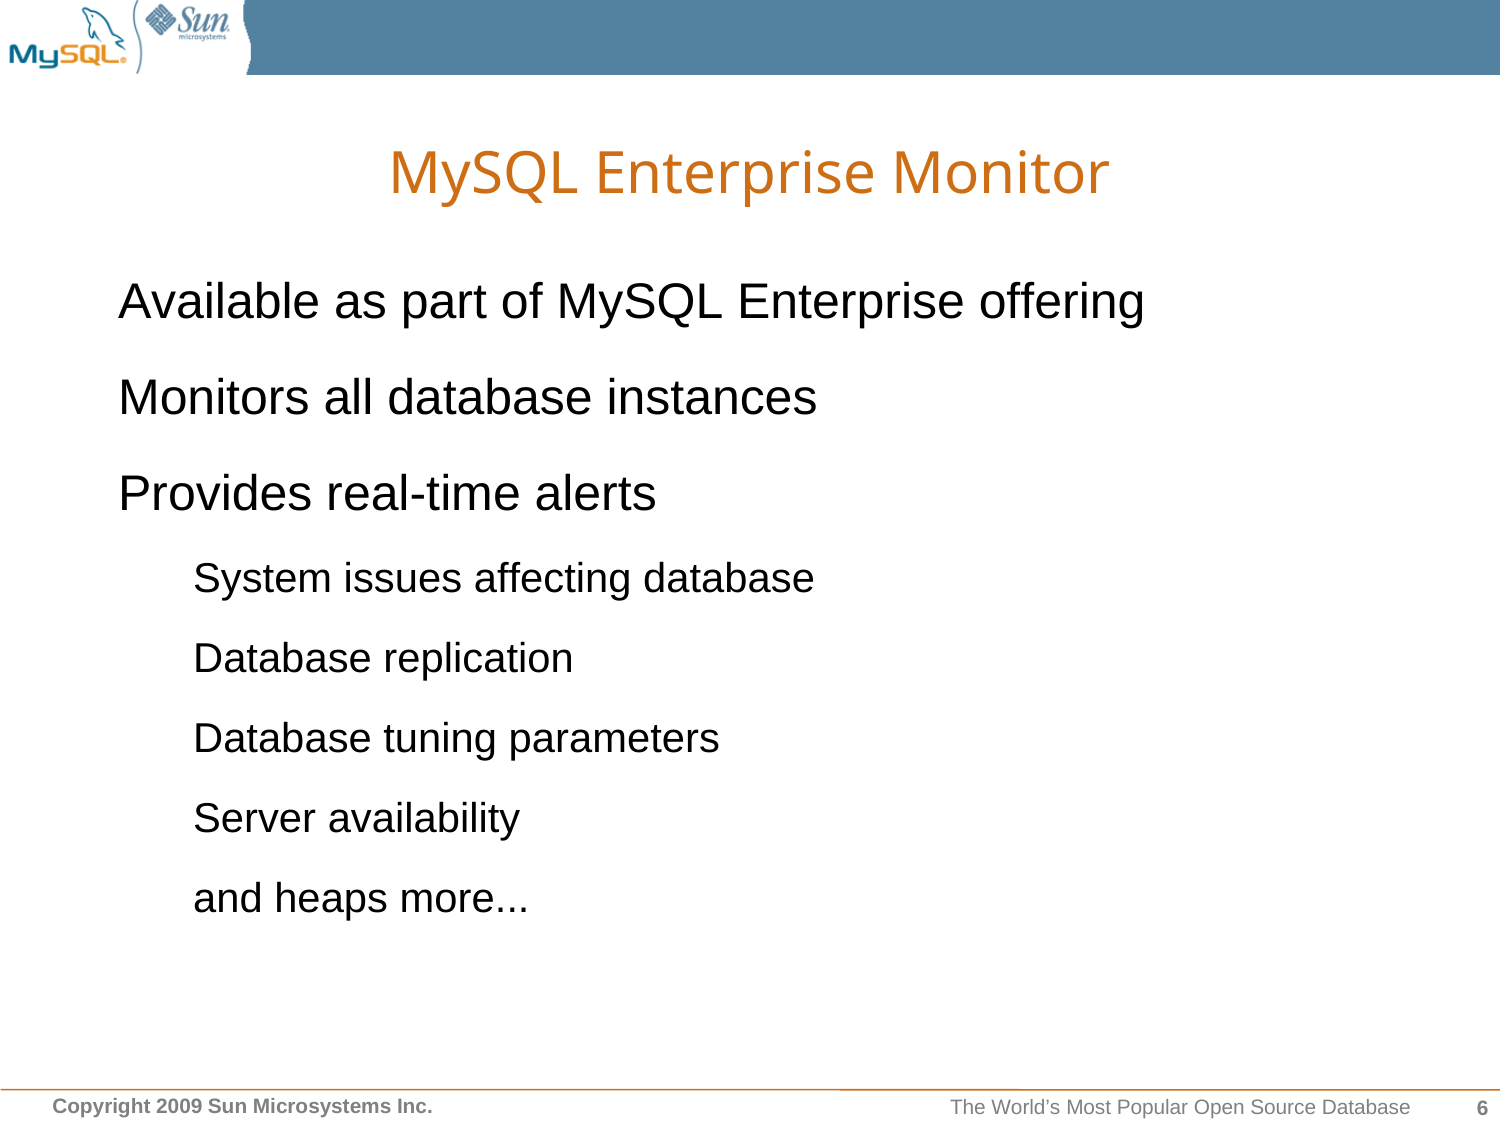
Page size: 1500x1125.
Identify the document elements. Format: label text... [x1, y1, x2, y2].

picture [0, 0, 1500, 75]
list Available as part of MySQL Enterprise offering Monitors all database instances Provides real-time alerts System issues affecting database Database replication Database tuning parameters Server availability and heaps more... [118, 245, 1393, 1034]
title MySQL Enterprise Monitor [0, 94, 1500, 218]
